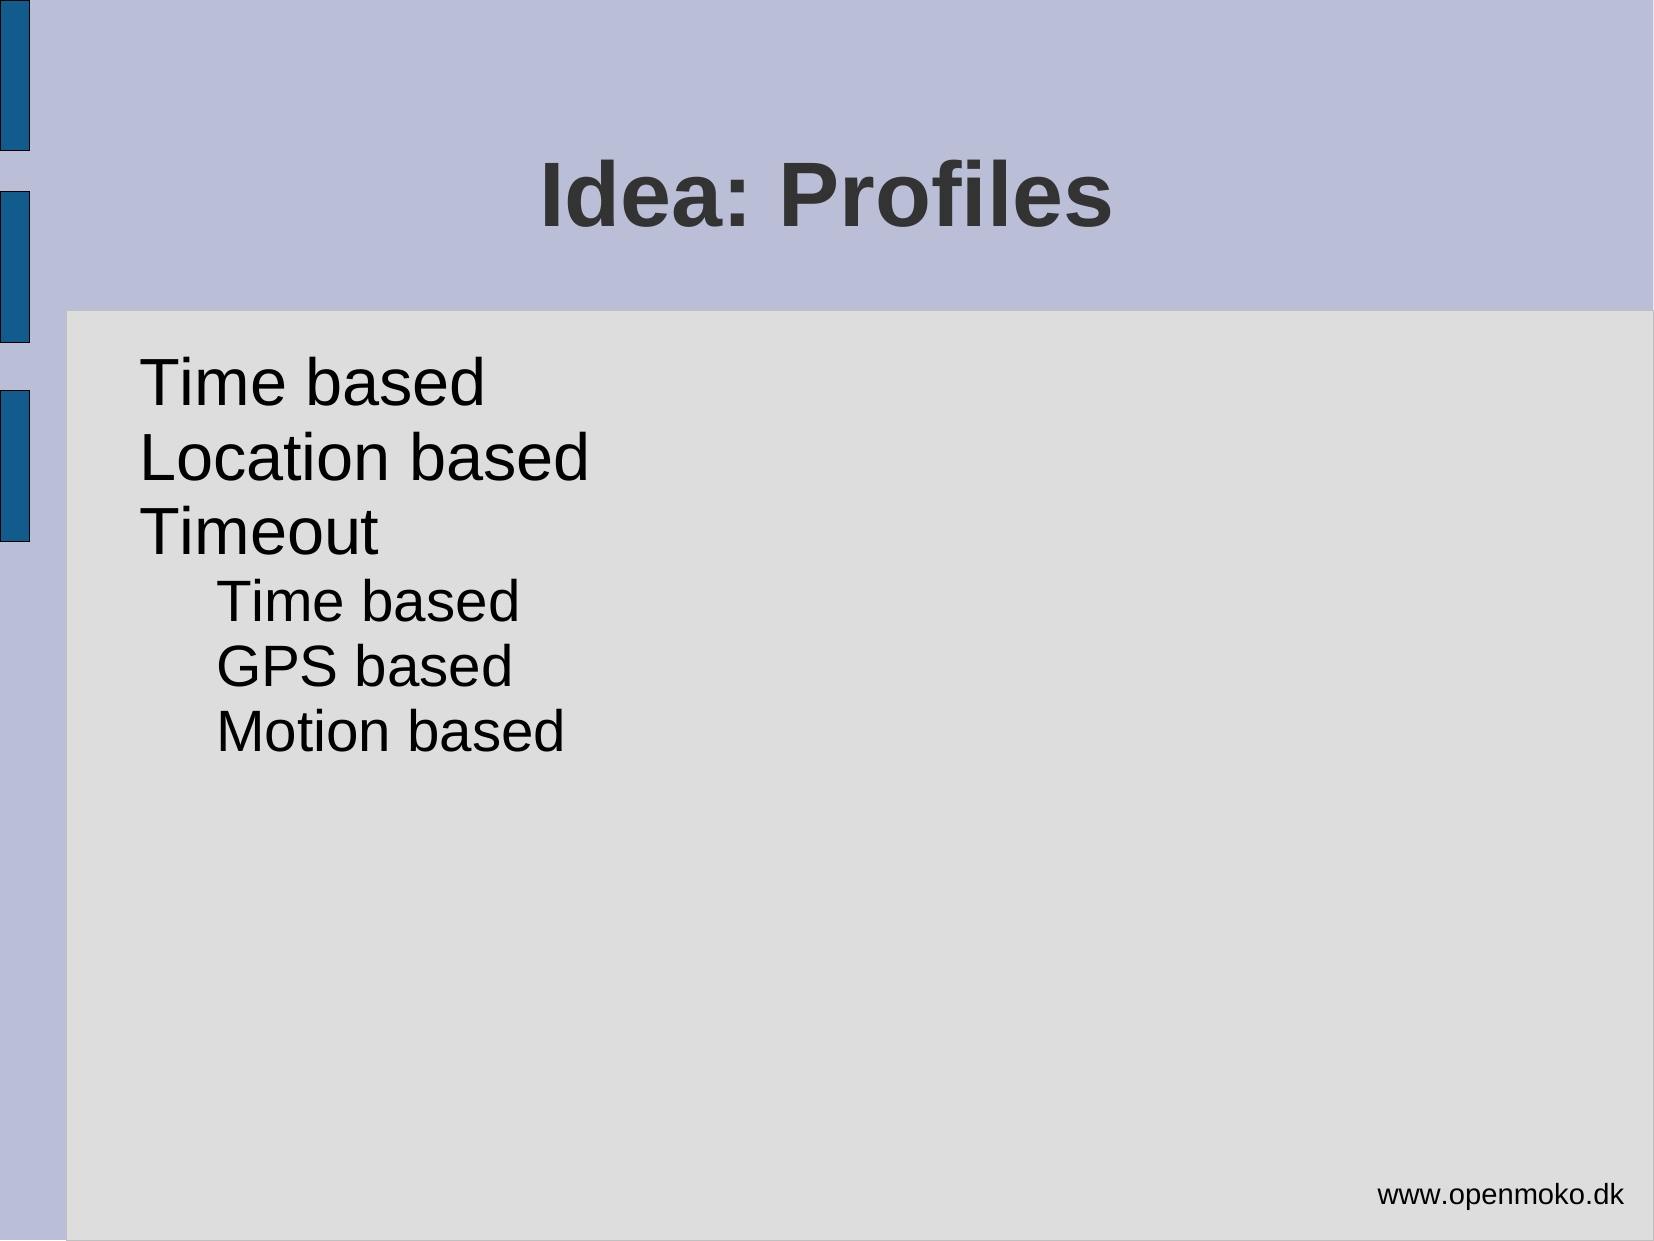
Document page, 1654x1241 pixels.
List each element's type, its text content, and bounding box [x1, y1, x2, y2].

list Time based Location based Timeout Time based GPS based Motion based [121, 344, 1534, 1127]
title Idea: Profiles [121, 91, 1534, 299]
